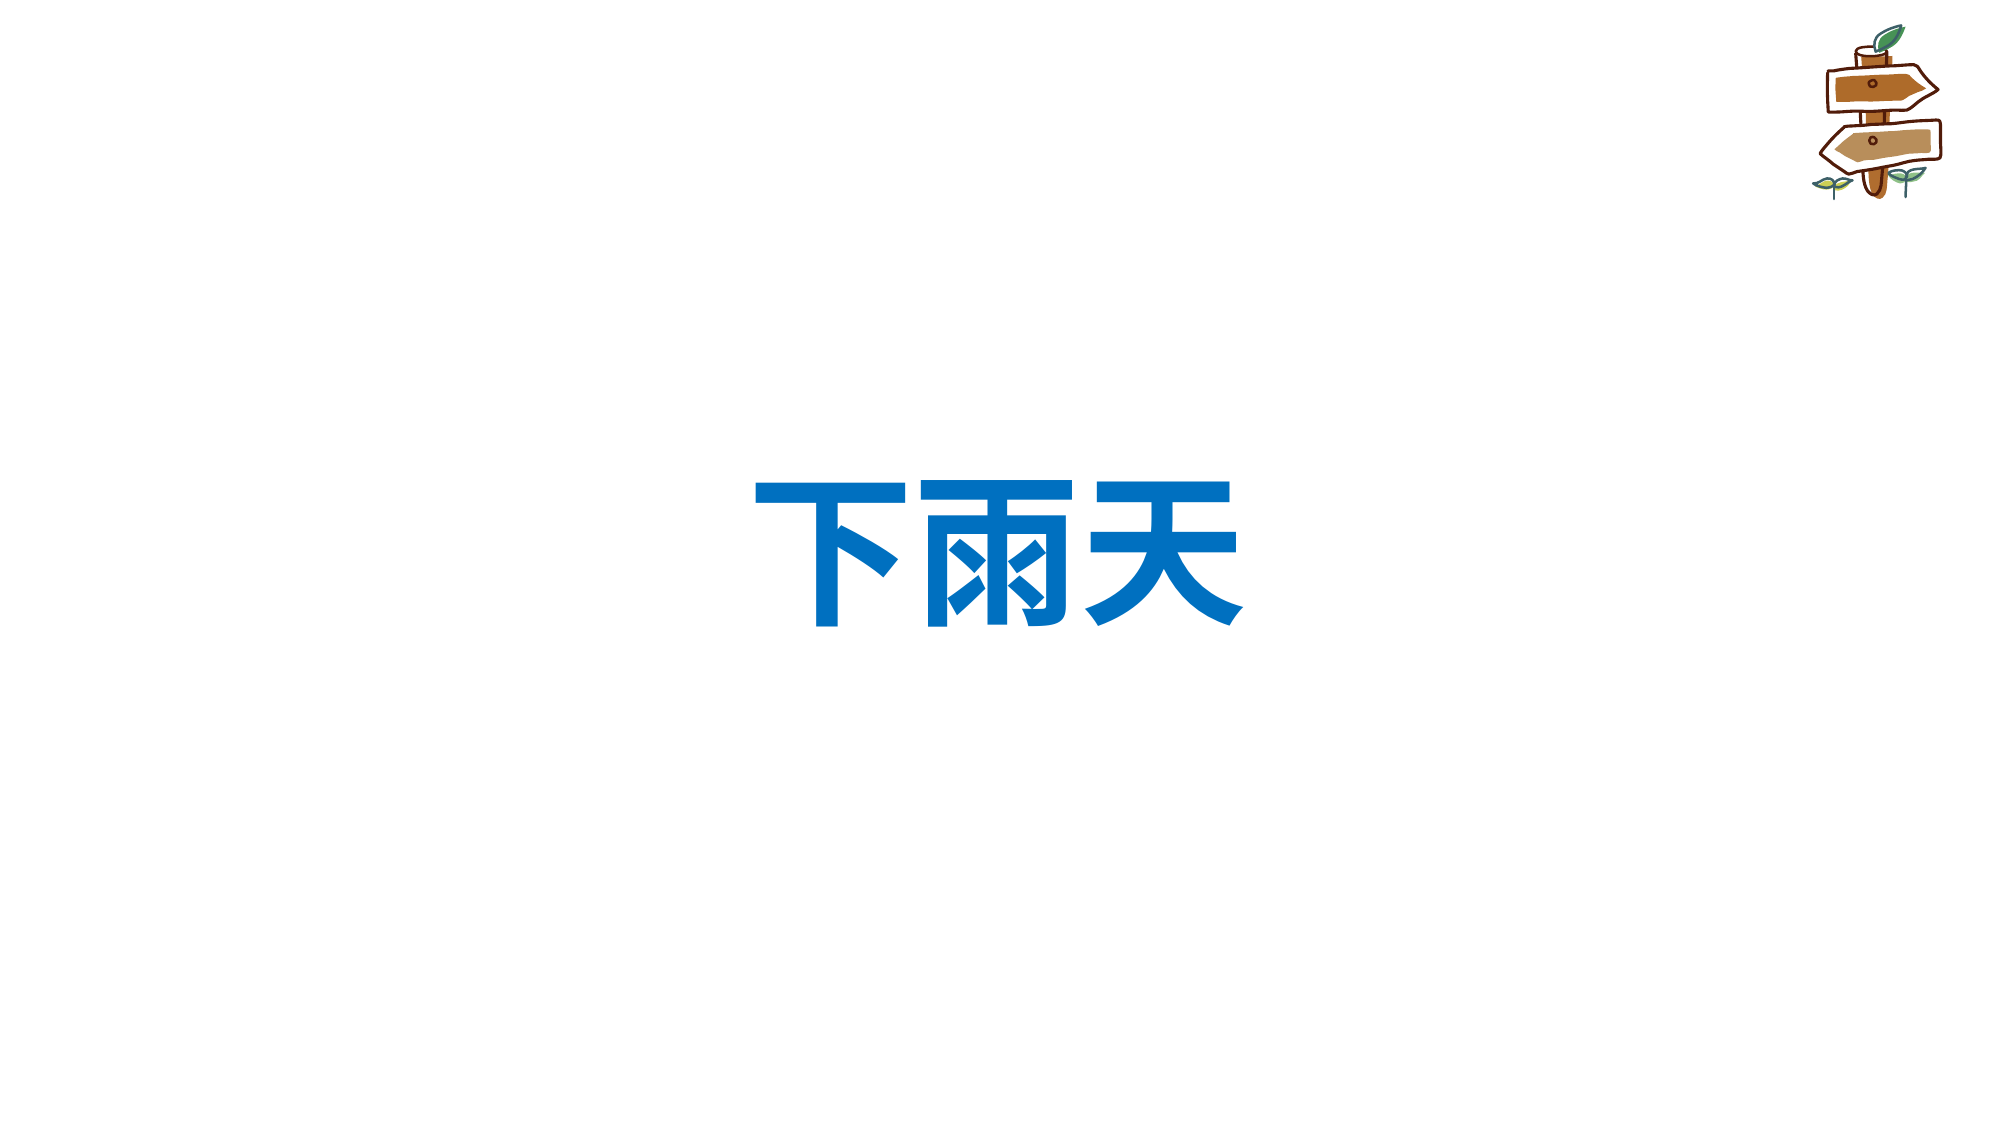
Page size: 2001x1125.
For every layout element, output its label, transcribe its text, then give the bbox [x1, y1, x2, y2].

text_box 下雨天 [731, 438, 1321, 656]
picture [1811, 24, 1944, 201]
